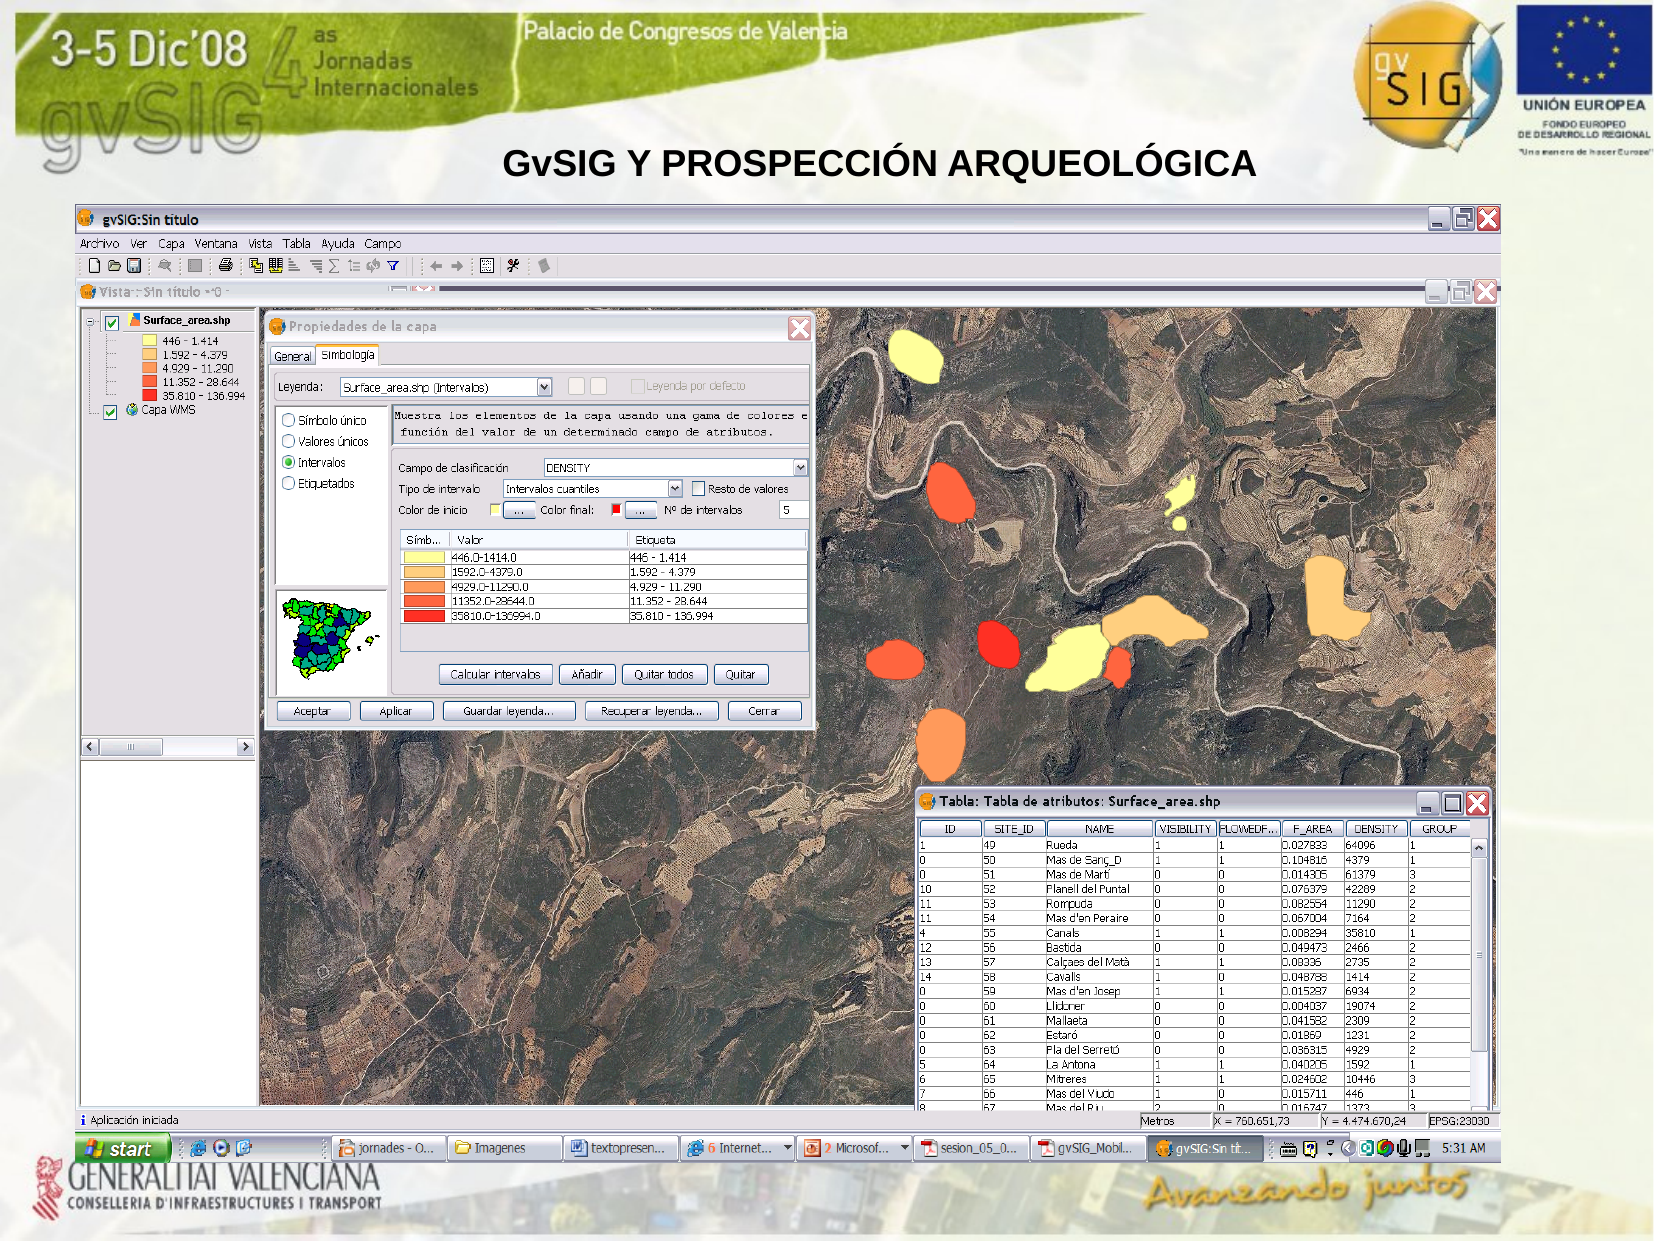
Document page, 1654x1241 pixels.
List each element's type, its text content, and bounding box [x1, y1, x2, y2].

picture [0, 0, 1654, 1241]
text_box GvSIG Y PROSPECCIÓN ARQUEOLÓGICA [487, 135, 1276, 199]
